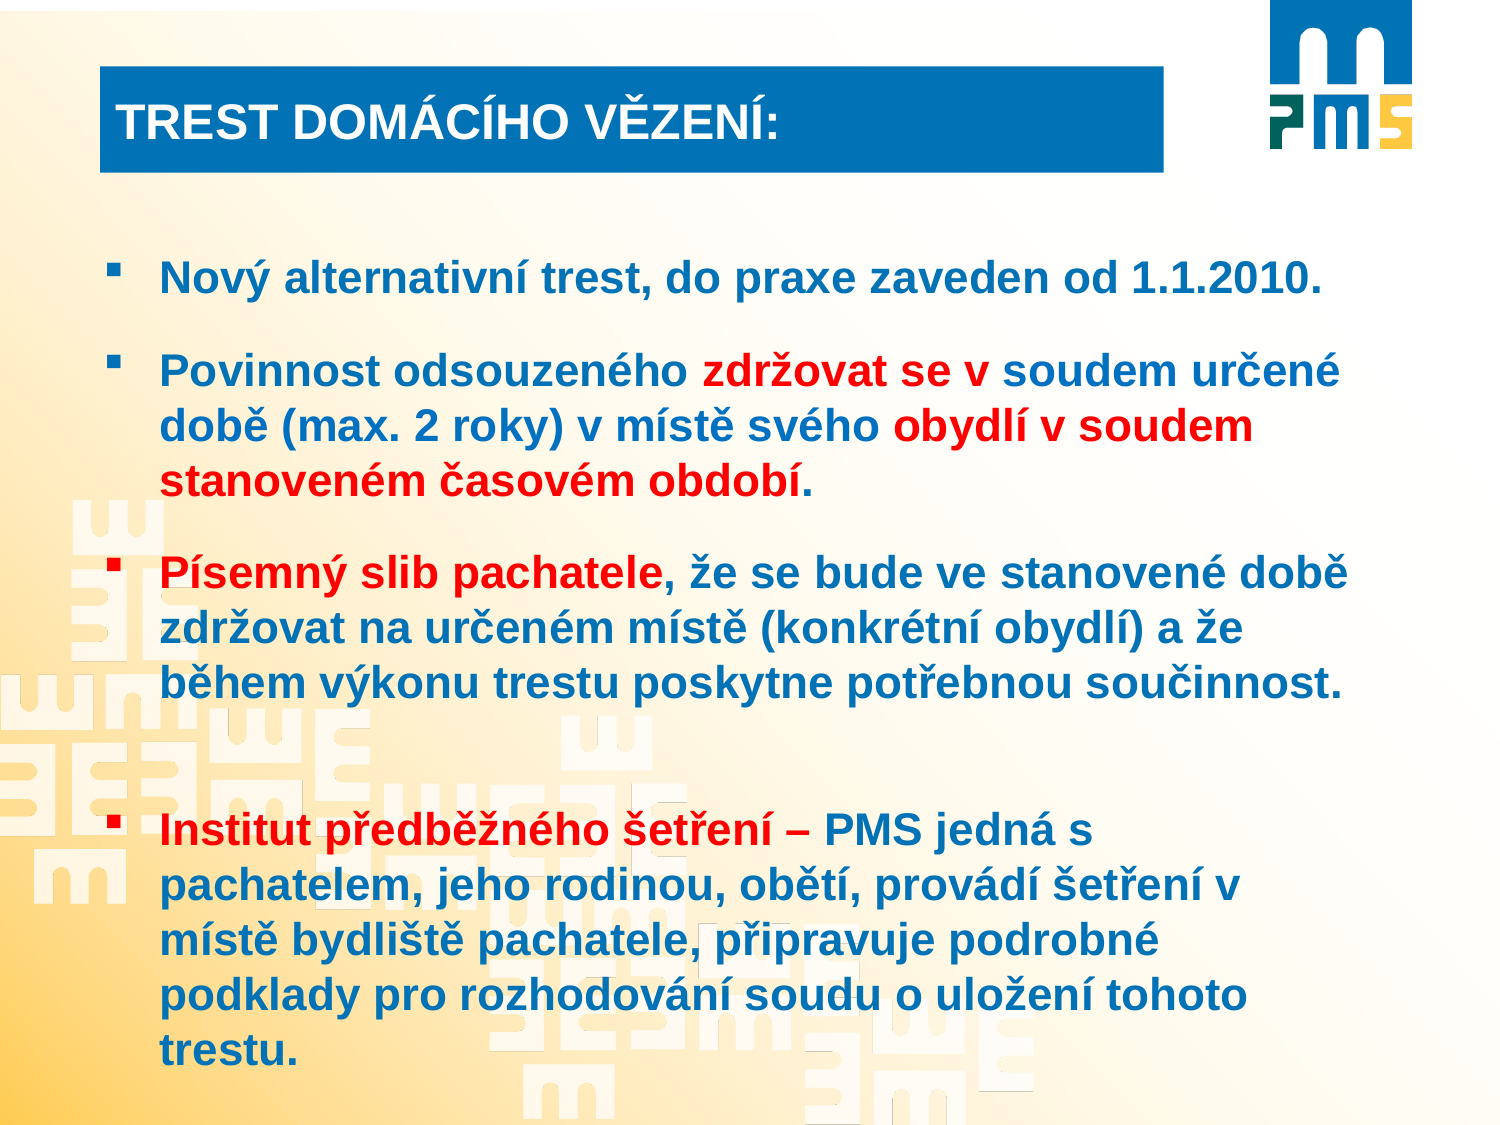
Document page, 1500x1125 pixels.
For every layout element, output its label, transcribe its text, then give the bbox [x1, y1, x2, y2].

picture [0, 0, 1500, 1125]
text_box Nový alternativní trest, do praxe zaveden od 1.1.2010. Povinnost odsouzeného zdržovat se v soudem určené době (max. 2 roky) v místě svého obydlí v soudem stanoveném časovém období. Písemný slib pachatele, že se bude ve stanovené době zdržovat na určeném místě (konkrétní obydlí) a že během výkonu trestu poskytne potřebnou součinnost. Institut předběžného šetření – PMS jedná s pachatelem, jeho rodinou, obětí, provádí šetření v místě bydliště pachatele, připravuje podrobné podklady pro rozhodování soudu o uložení tohoto trestu. [88, 190, 1365, 1041]
title TREST DOMÁCÍHO VĚZENÍ: [100, 66, 1164, 173]
